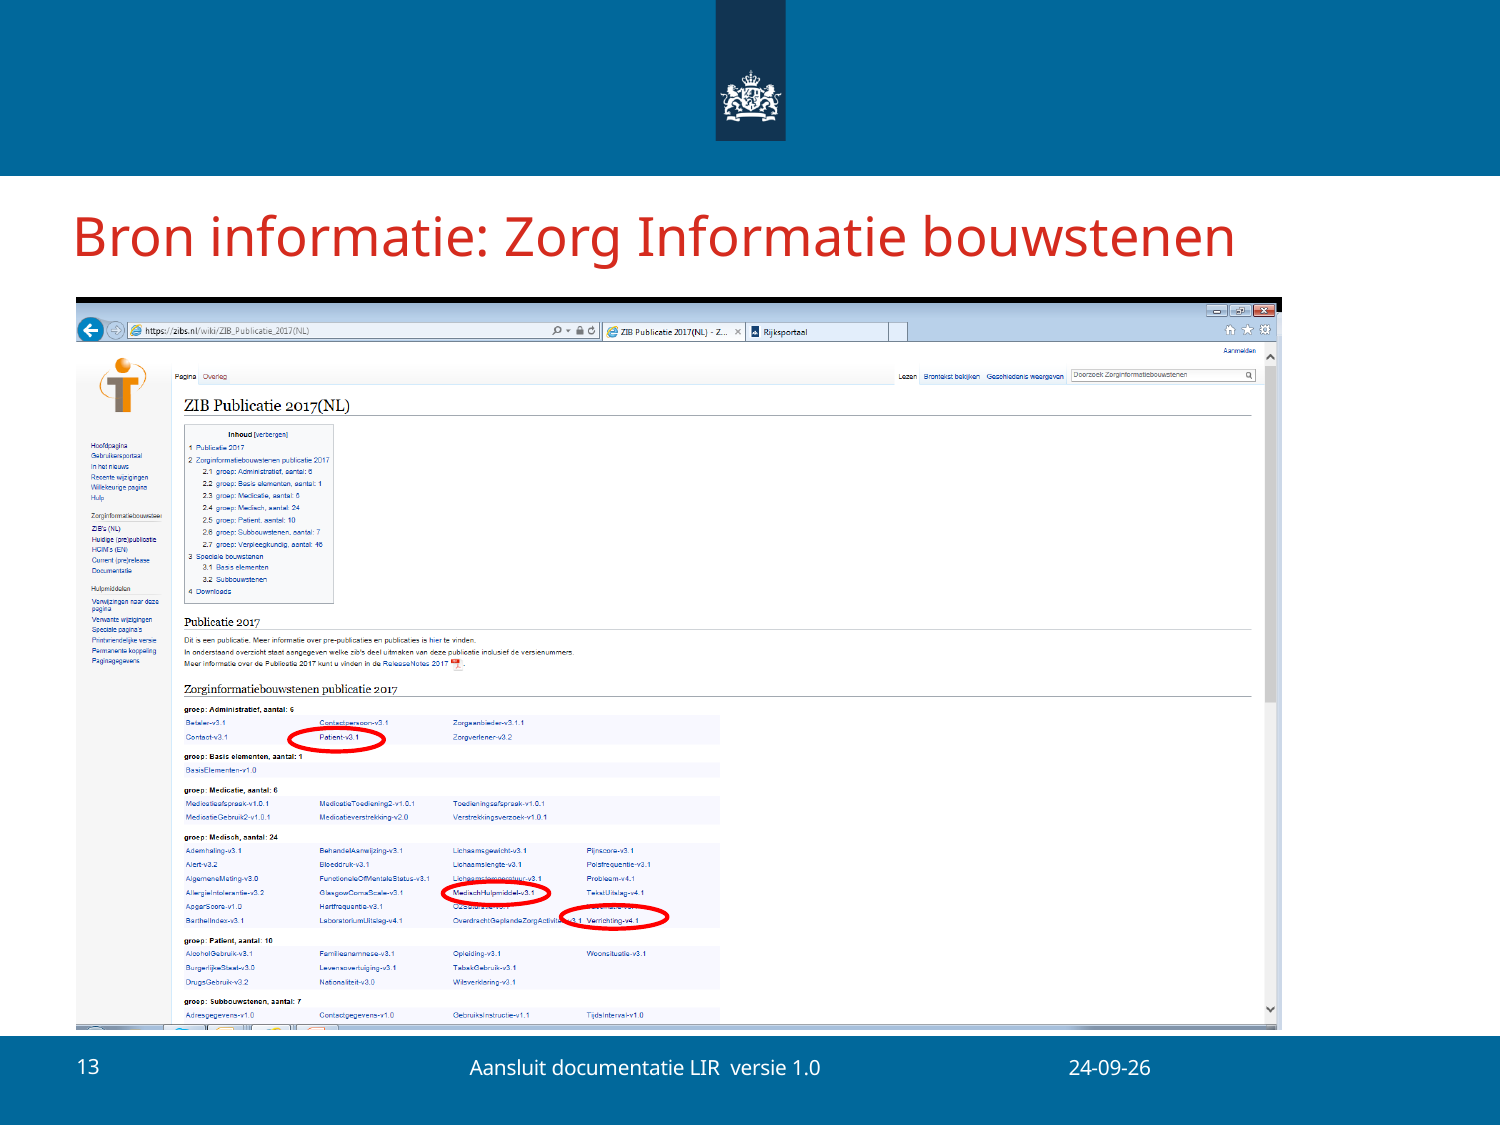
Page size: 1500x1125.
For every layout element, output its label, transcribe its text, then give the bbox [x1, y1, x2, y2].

text_box [61, 1046, 179, 1106]
text_box Aansluit documentatie LIR versie 1.0 29-4-2019 [454, 1046, 1500, 1099]
title Bron informatie: Zorg Informatie bouwstenen [57, 194, 1408, 289]
picture [76, 297, 1282, 1030]
